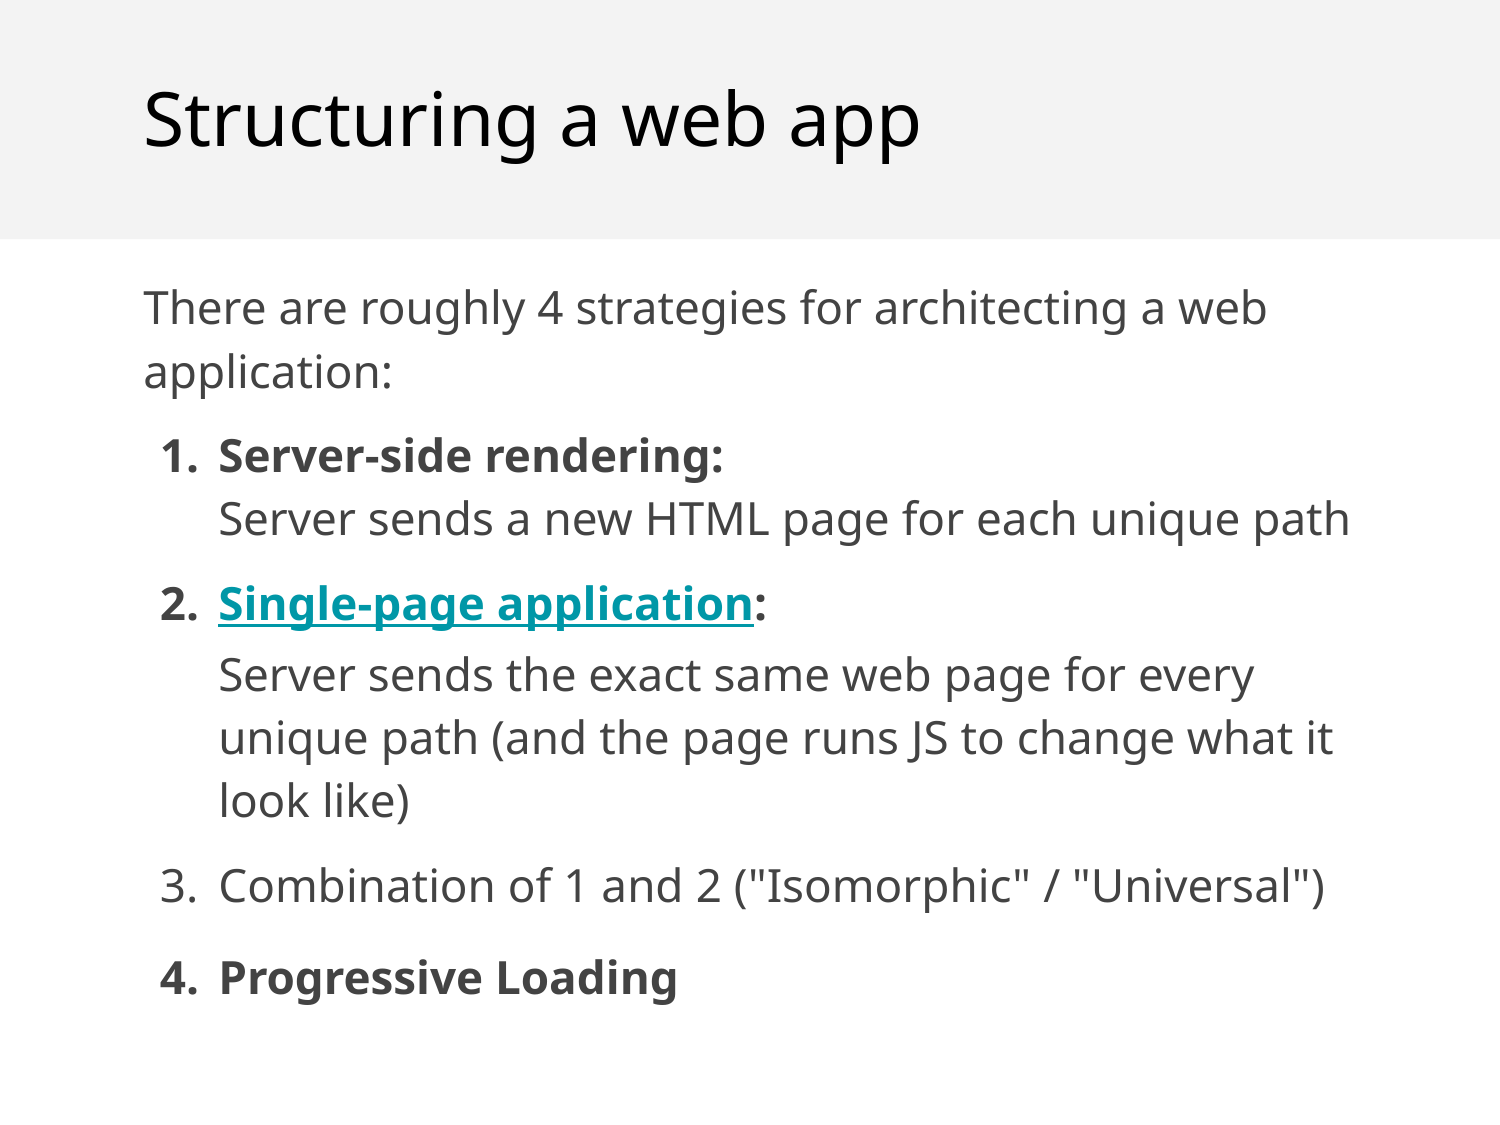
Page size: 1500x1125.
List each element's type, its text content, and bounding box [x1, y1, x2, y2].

list There are roughly 4 strategies for architecting a web application: Server-side rendering: Server sends a new HTML page for each unique path Single-page application: Server sends the exact same web page for every unique path (and the page runs JS to change what it look like) Combination of 1 and 2 ("Isomorphic" / "Universal") Progressive Loading [128, 255, 1372, 1004]
title Structuring a web app [128, 56, 1372, 183]
